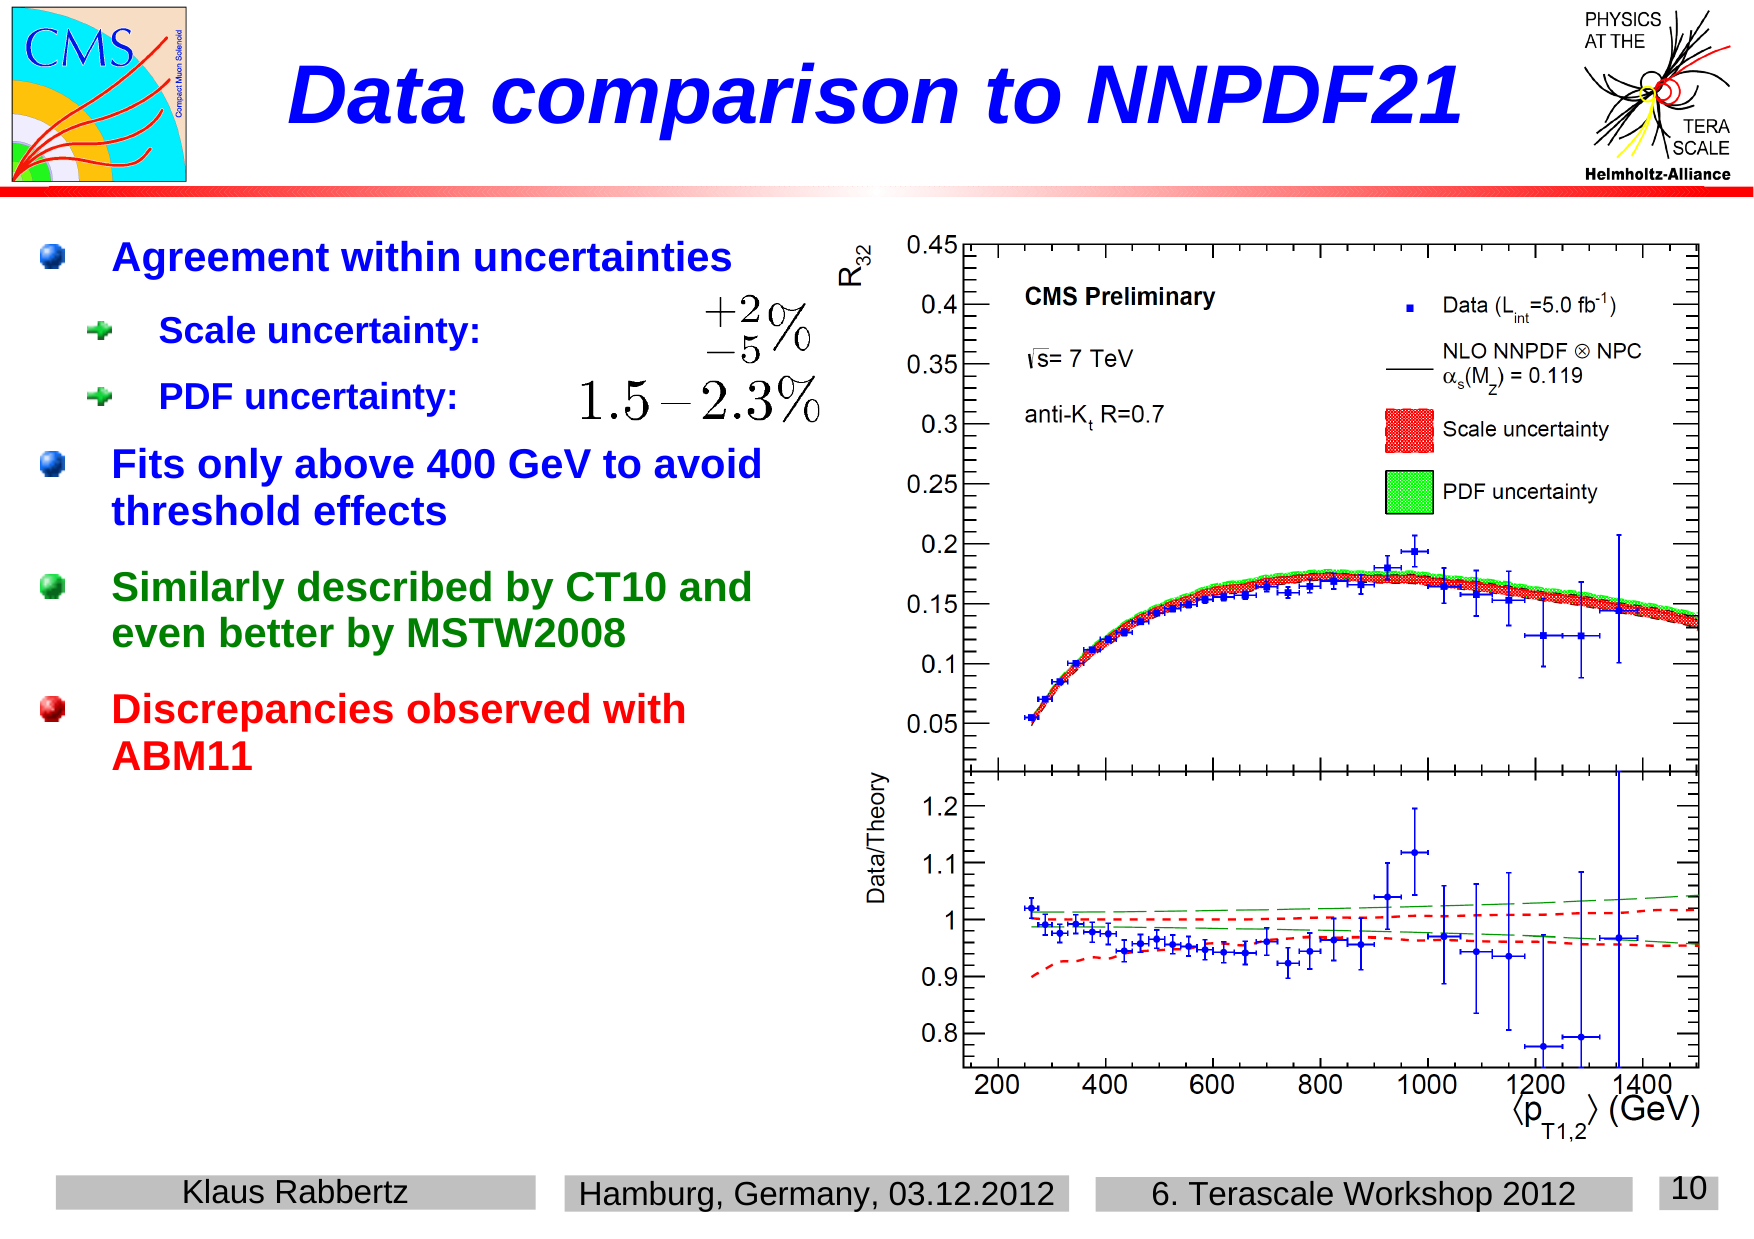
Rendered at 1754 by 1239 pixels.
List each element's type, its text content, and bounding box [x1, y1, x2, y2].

picture [1570, 3, 1744, 191]
picture [830, 229, 1710, 1149]
title Data comparison to NNPDF21 [197, 18, 1556, 172]
picture [11, 6, 187, 182]
picture [572, 290, 829, 427]
list Agreement within uncertainties Scale uncertainty: PDF uncertainty: Fits only above 400 GeV to avoid threshold effects Similarly described by CT10 and even better by MSTW2008 Discrepancies observed with ABM11 [28, 233, 834, 779]
